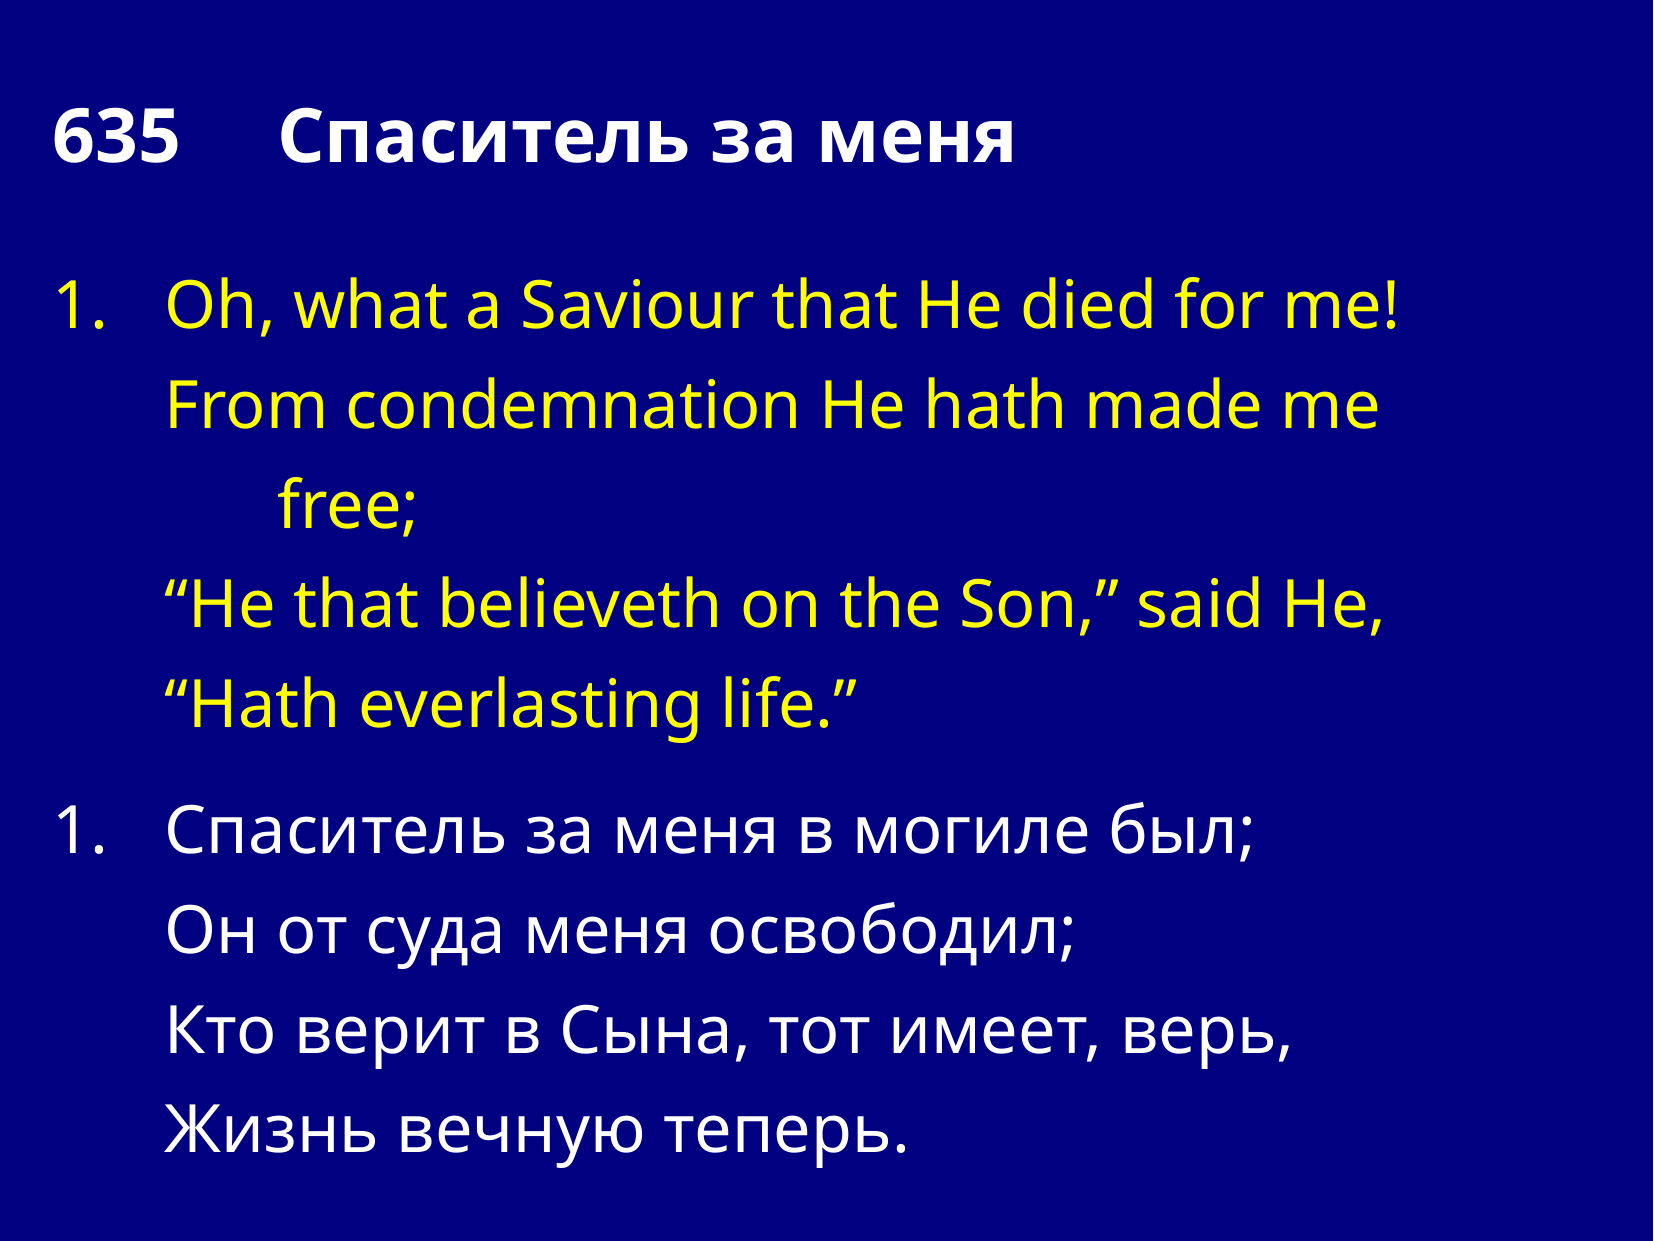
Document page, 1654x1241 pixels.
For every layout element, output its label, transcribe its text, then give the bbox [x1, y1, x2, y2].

text_box 635 Спаситель за меня [37, 75, 1576, 188]
text_box 1. Спаситель за меня в могиле был; Он от суда меня освободил; Кто верит в Сына, тот имеет, верь, Жизнь вечную теперь. [37, 675, 1576, 1163]
text_box 1. Oh, what a Saviour that He died for me! From condemnation He hath made me free; “He that believeth on the Son,” said He, “Hath everlasting life.” [37, 150, 1653, 713]
